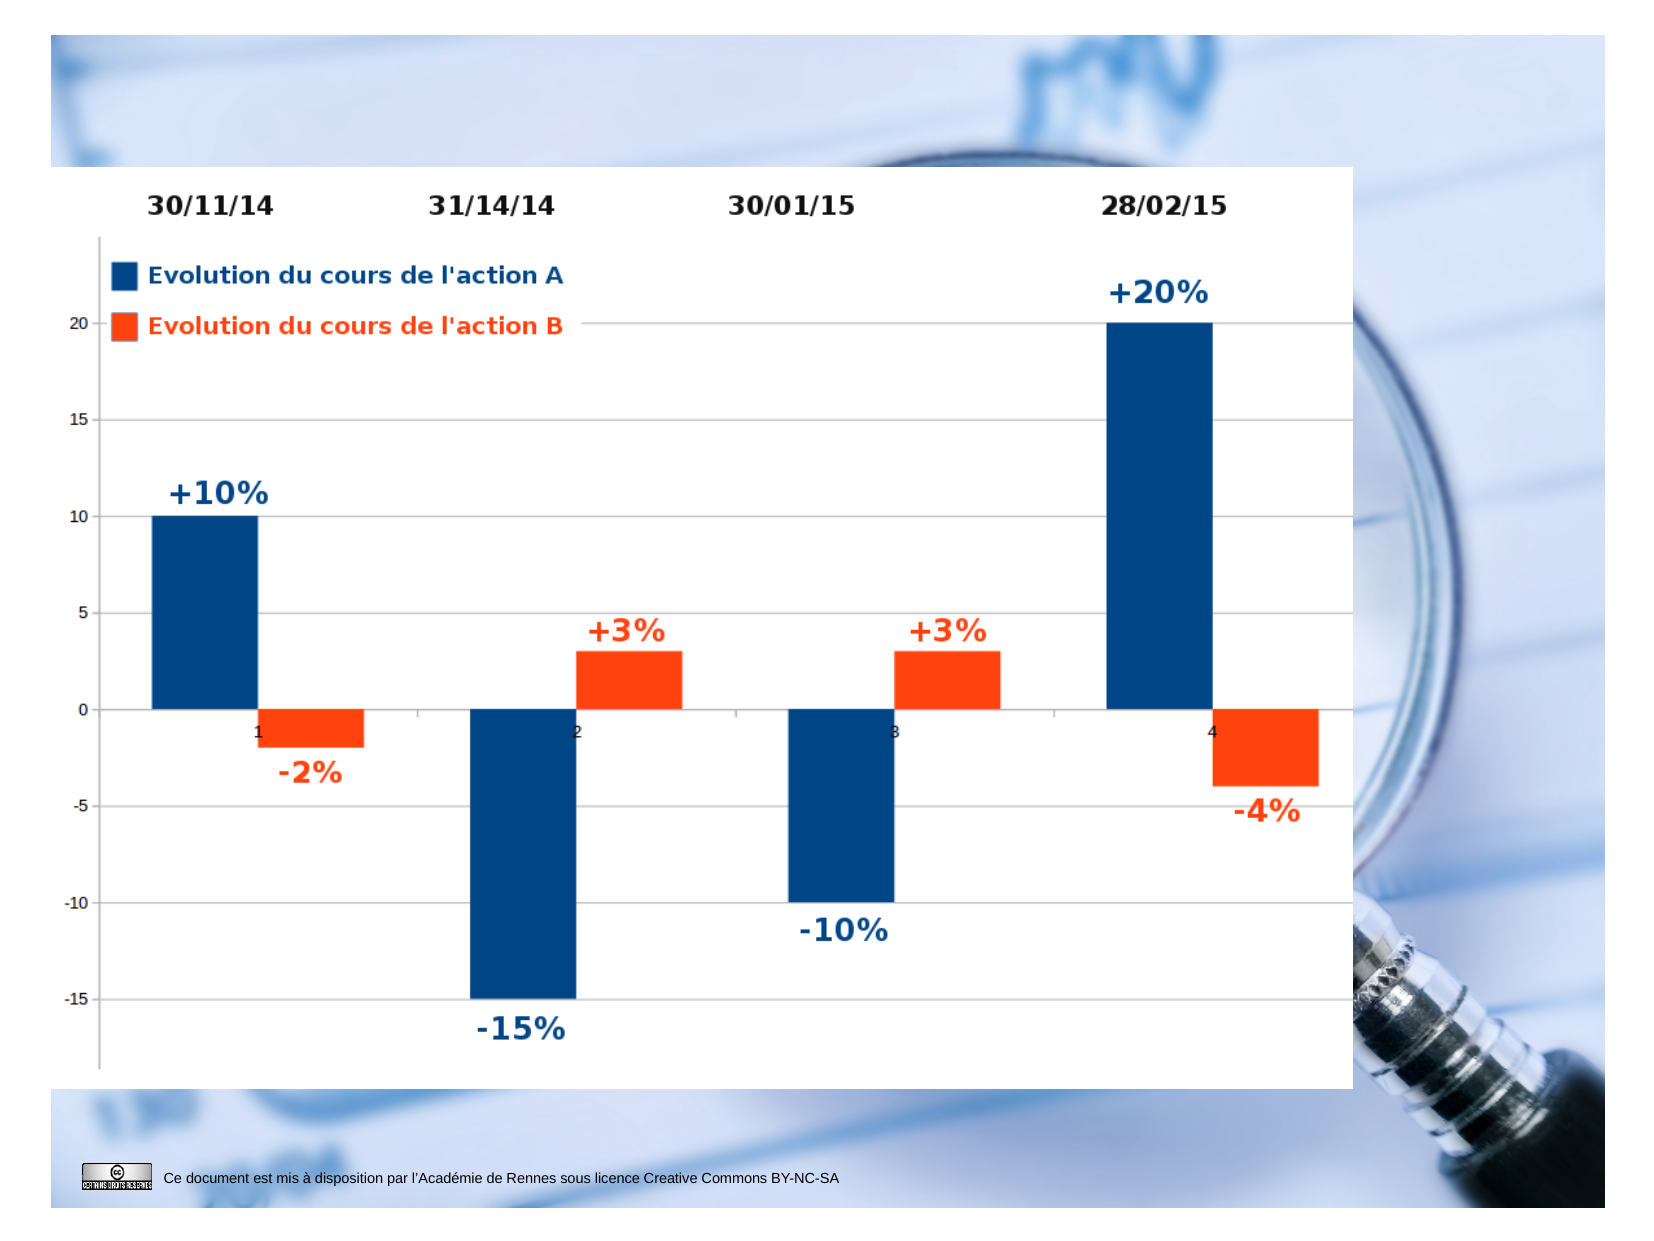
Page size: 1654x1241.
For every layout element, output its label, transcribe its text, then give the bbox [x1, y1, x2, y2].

picture [45, 35, 1605, 1208]
text_box Ce document est mis à disposition par l’Académie de Rennes sous licence Creative Commons BY-NC-SA [151, 1163, 1028, 1193]
